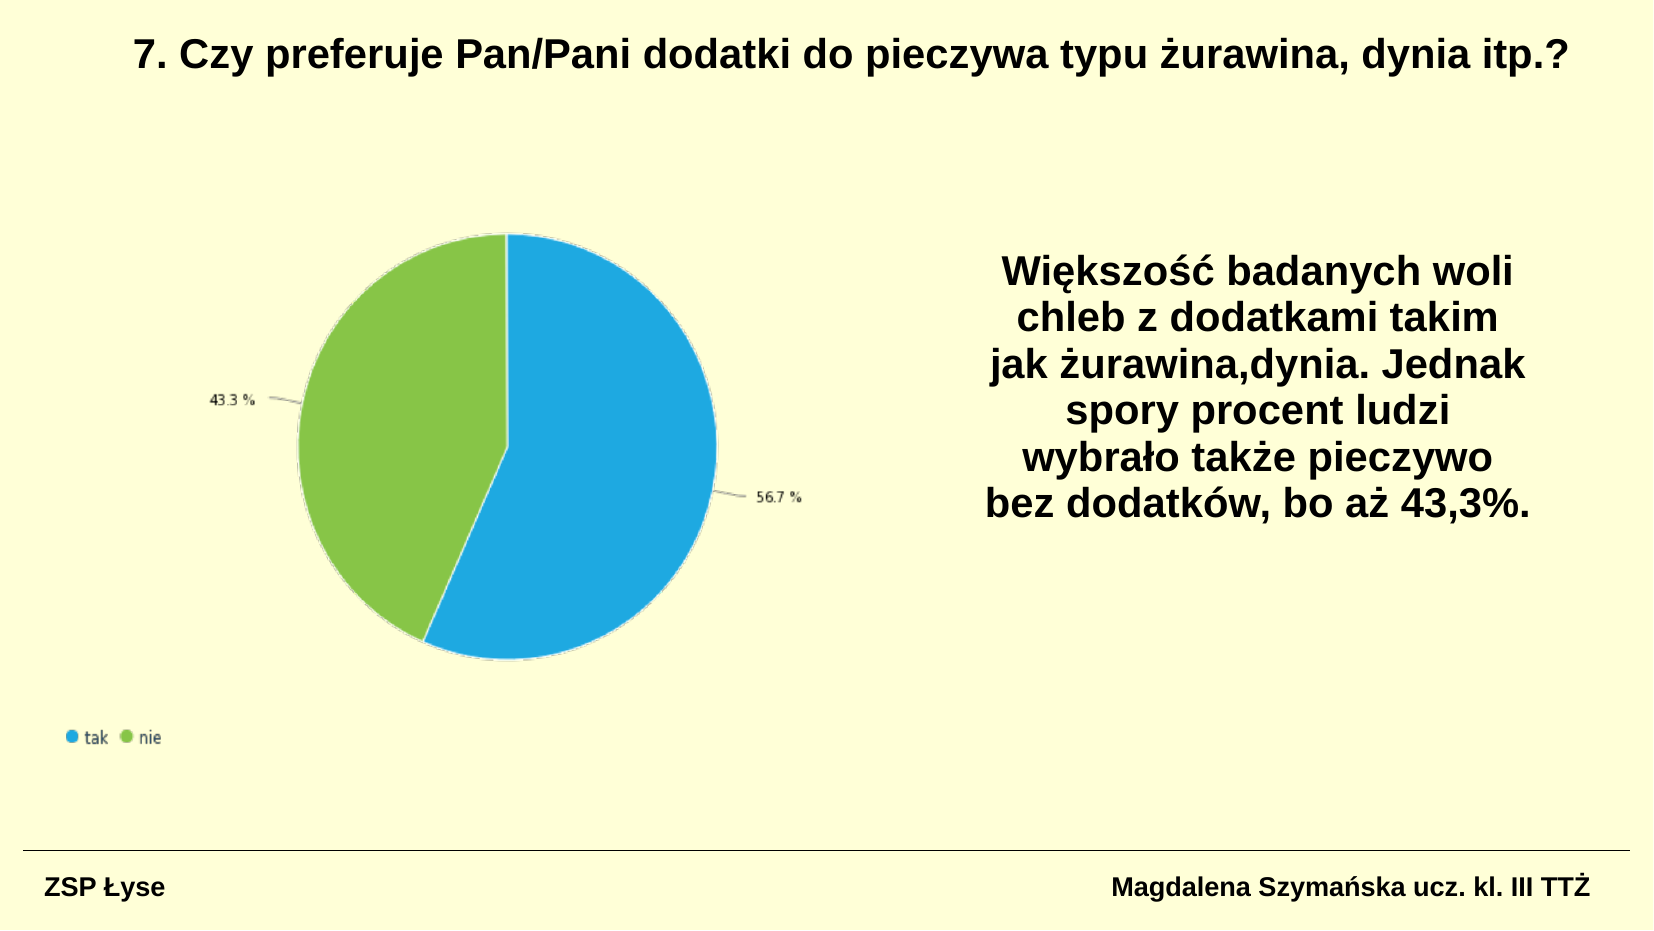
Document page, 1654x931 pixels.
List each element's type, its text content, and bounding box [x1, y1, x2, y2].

text_box ZSP Łyse Magdalena Szymańska ucz. kl. III TTŻ [29, 864, 1607, 922]
text_box 7. Czy preferuje Pan/Pani dodatki do pieczywa typu żurawina, dynia itp.? [118, 23, 1595, 132]
picture [32, 177, 981, 779]
text_box Większość badanych woli chleb z dodatkami takim jak żurawina,dynia. Jednak spory procent ludzi wybrało także pieczywo bez dodatków, bo aż 43,3%. [968, 240, 1548, 674]
